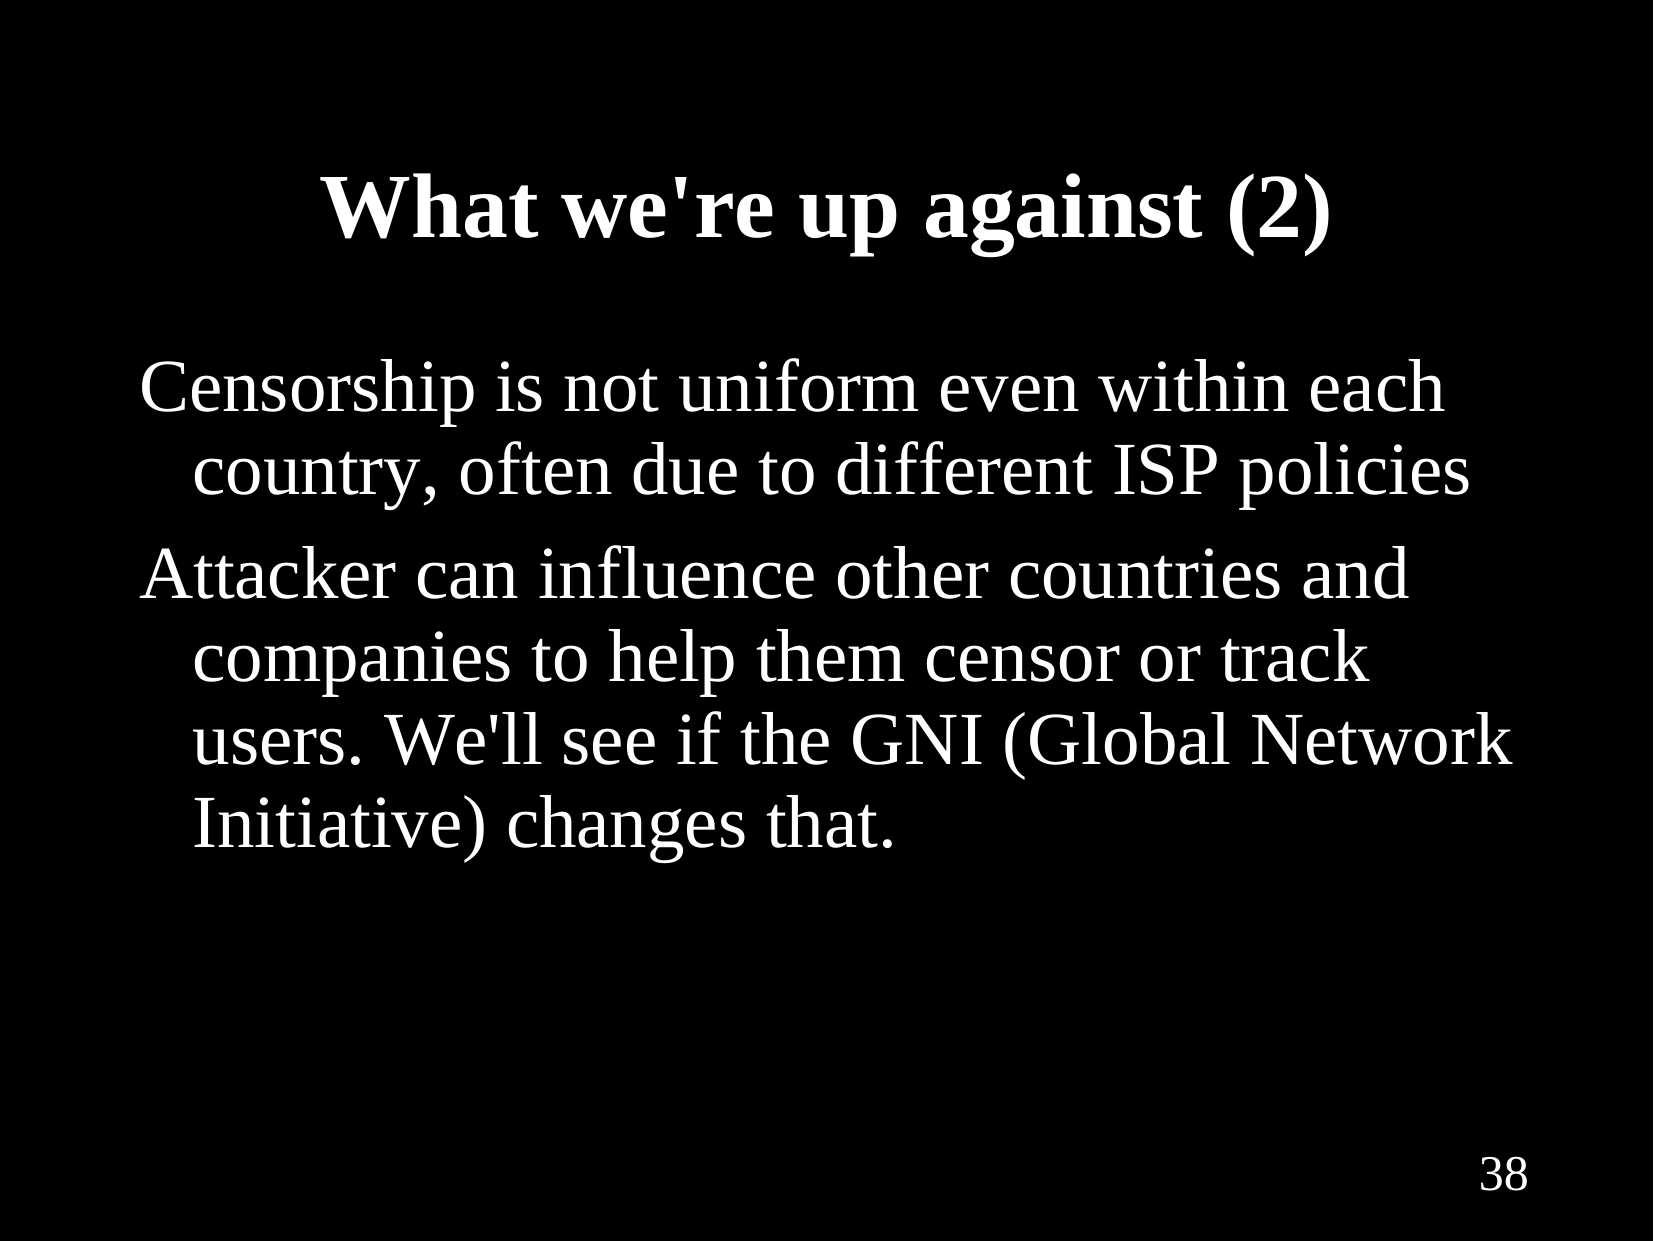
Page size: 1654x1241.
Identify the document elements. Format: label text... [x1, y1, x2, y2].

list Censorship is not uniform even within each country, often due to different ISP policies Attacker can influence other countries and companies to help them censor or track users. We'll see if the GNI (Global Network Initiative) changes that. [121, 344, 1534, 1127]
title What we're up against (2) [121, 102, 1534, 311]
